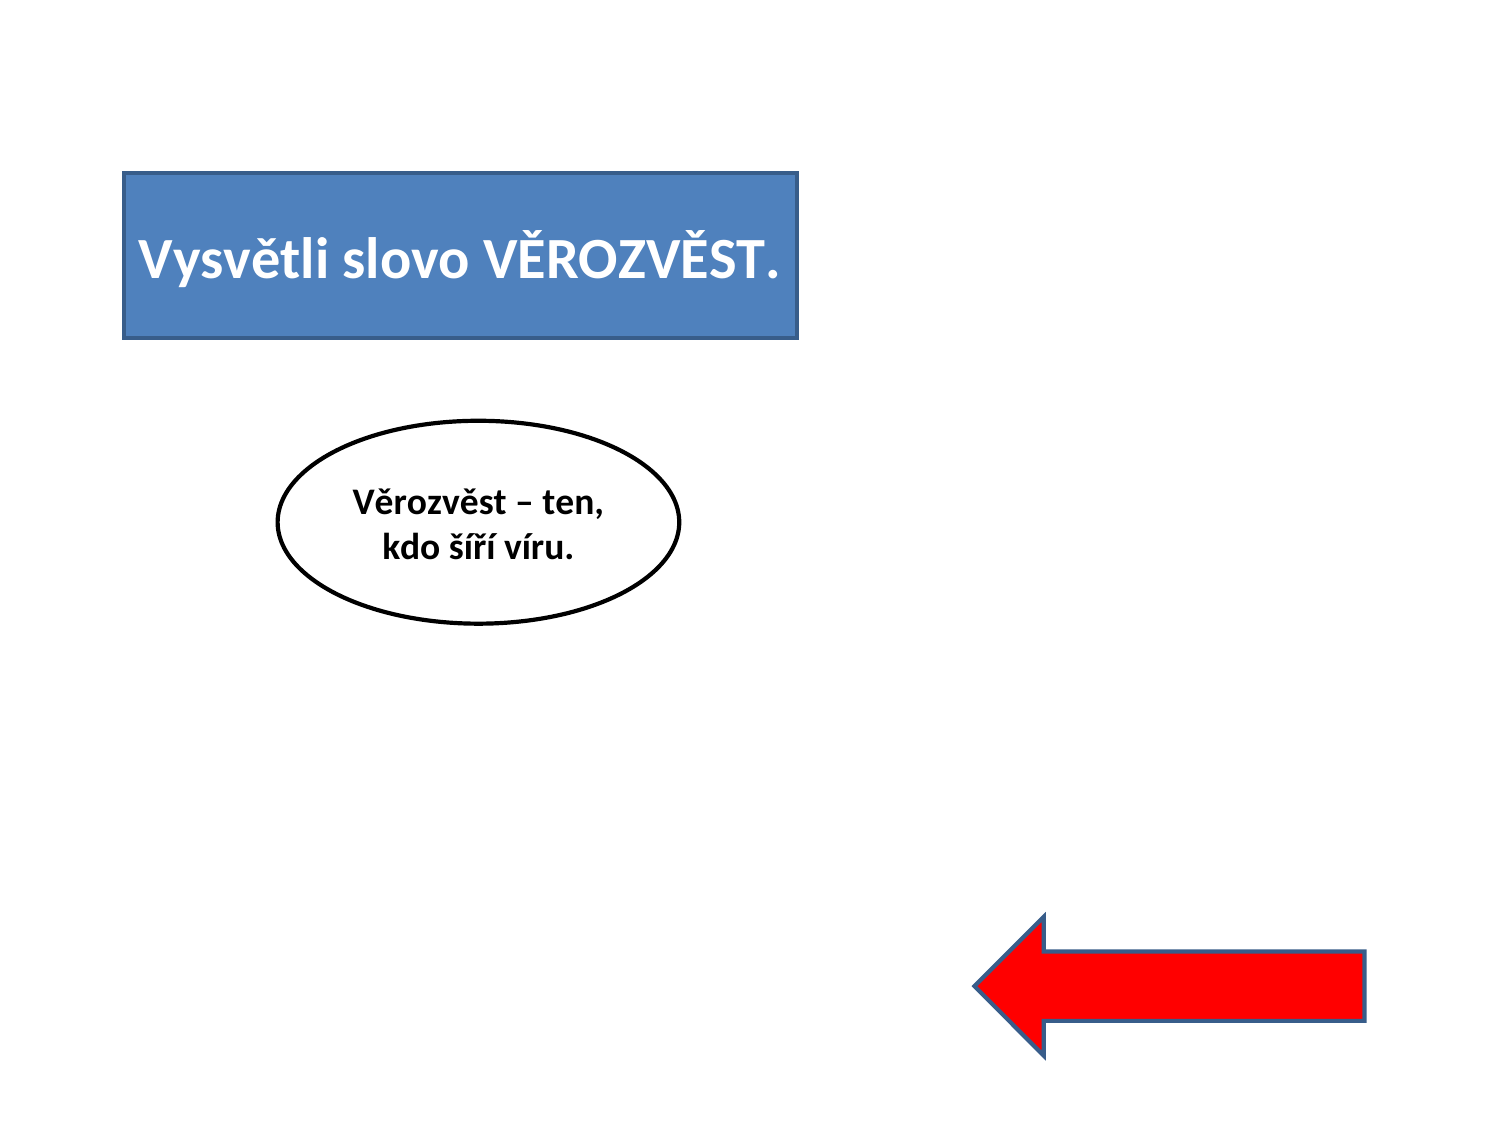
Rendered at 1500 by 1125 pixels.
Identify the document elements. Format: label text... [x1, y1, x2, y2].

title [0, 91, 1351, 307]
text_box Věrozvěst – ten, kdo šíří víru. [277, 420, 680, 624]
text_box [974, 916, 1365, 1056]
text_box Vysvětli slovo VĚROZVĚST. [123, 172, 798, 339]
